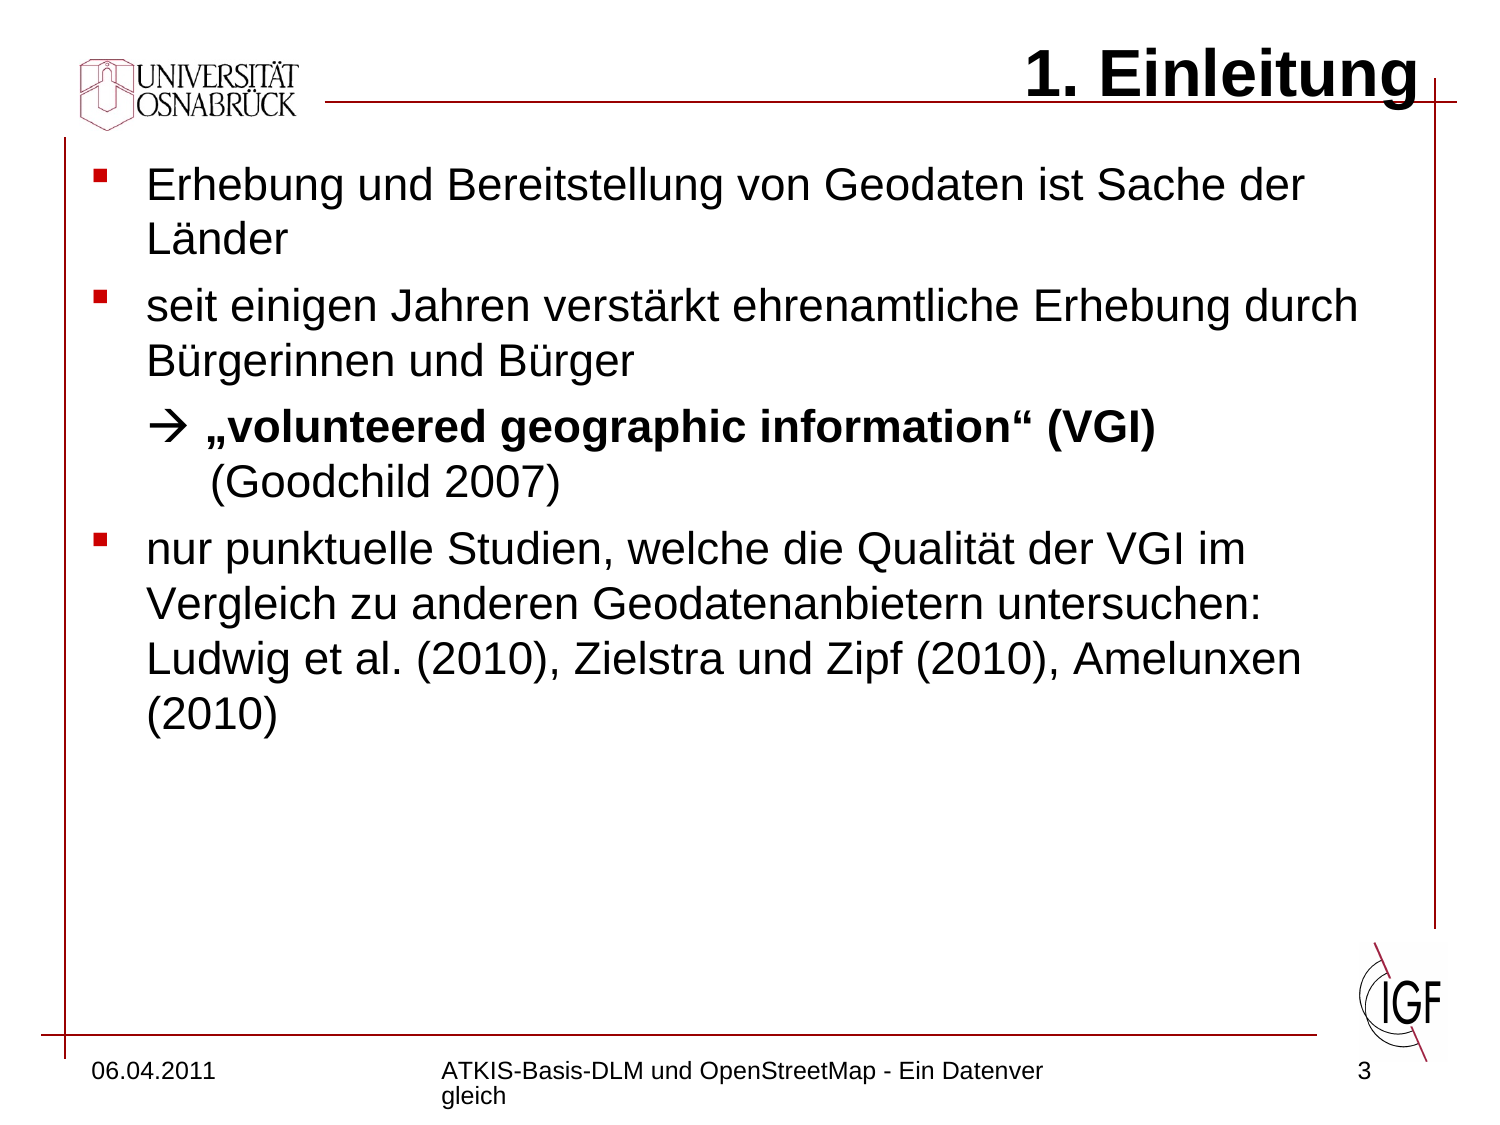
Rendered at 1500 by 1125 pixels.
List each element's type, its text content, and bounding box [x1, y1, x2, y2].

title 1. Einleitung [460, 18, 1436, 121]
picture [79, 59, 299, 131]
picture [1359, 942, 1448, 1062]
list Erhebung und Bereitstellung von Geodaten ist Sache der Länder seit einigen Jahren verstärkt ehrenamtliche Erhebung durch Bürgerinnen und Bürger  „volunteered geographic information“ (VGI) (Goodchild 2007) nur punktuelle Studien, welche die Qualität der VGI im Vergleich zu anderen Geodatenanbietern untersuchen: Ludwig et al. (2010), Zielstra und Zipf (2010), Amelunxen (2010) [75, 146, 1426, 1019]
